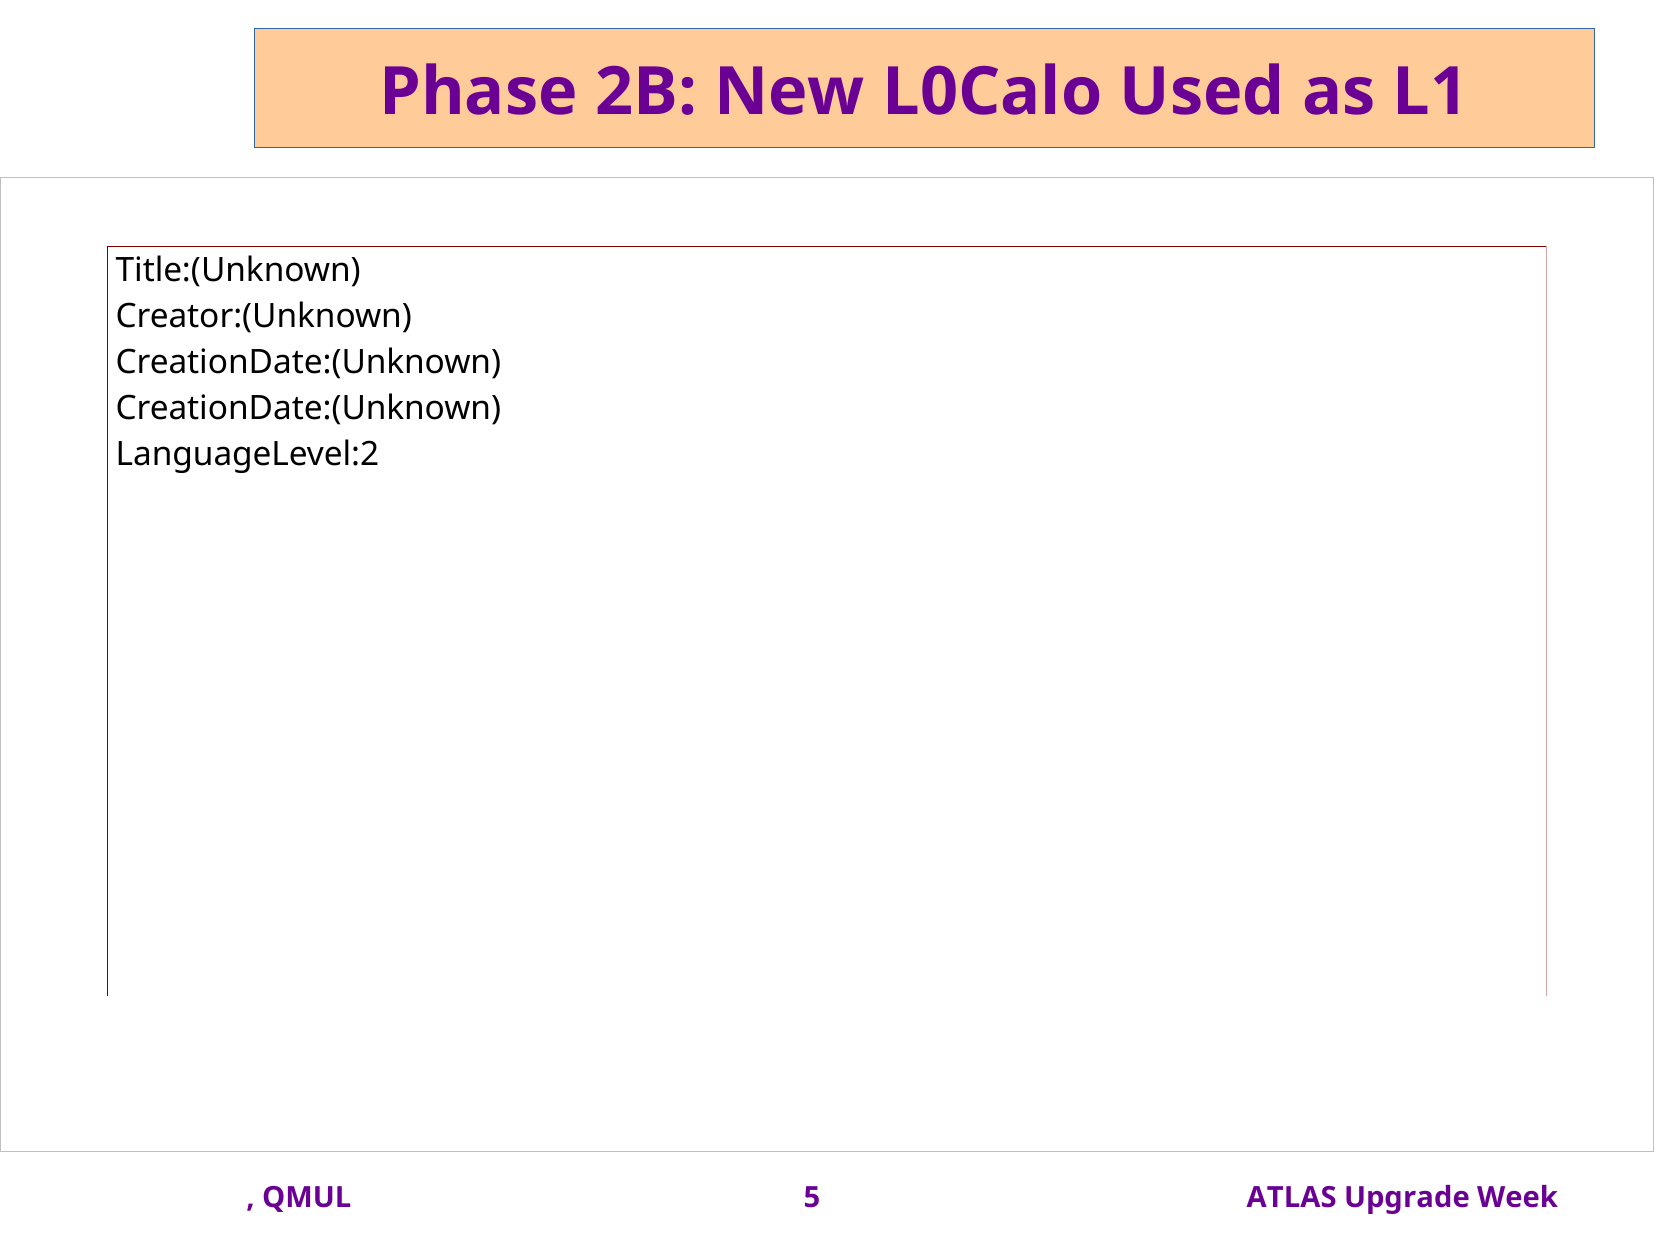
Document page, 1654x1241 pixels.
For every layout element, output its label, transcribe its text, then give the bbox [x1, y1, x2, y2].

picture [104, 243, 1547, 996]
title Phase 2B: New L0Calo Used as L1 [254, 28, 1595, 148]
